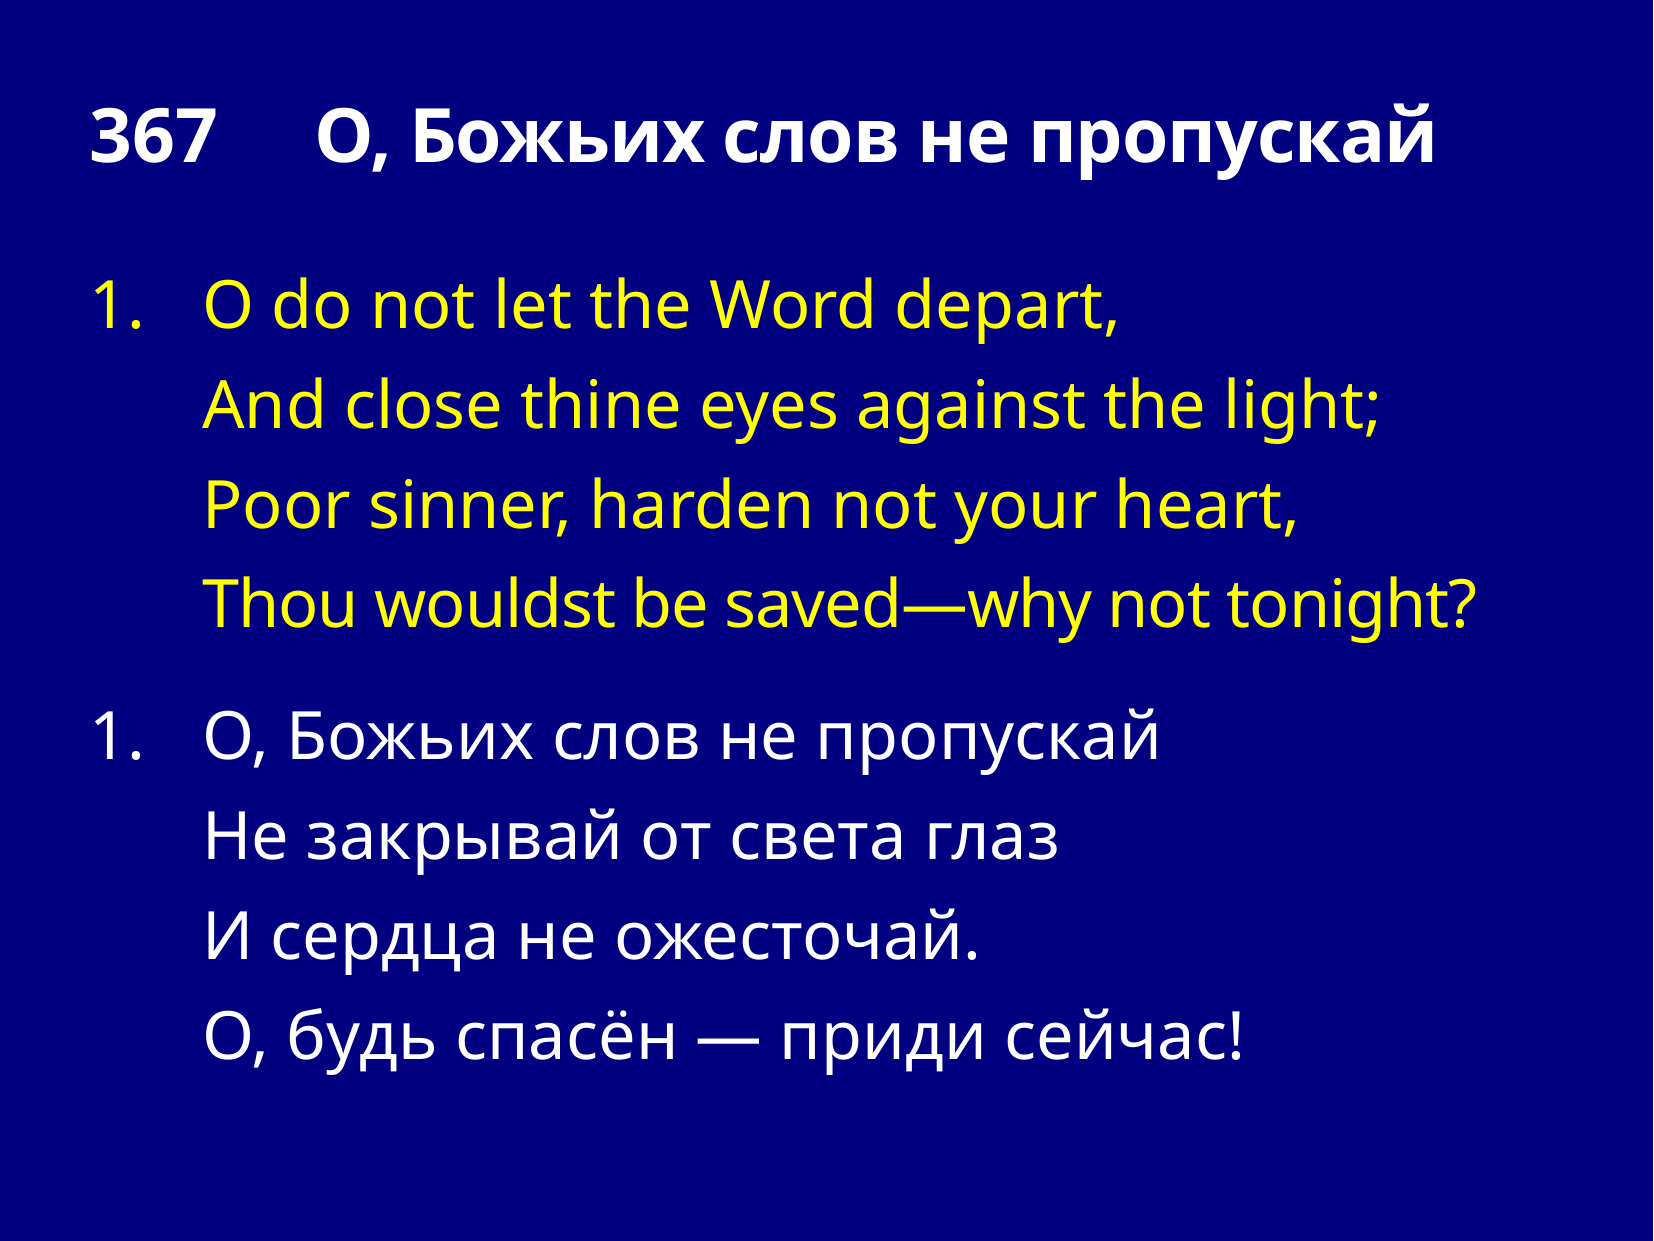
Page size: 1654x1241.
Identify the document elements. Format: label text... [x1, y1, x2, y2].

text_box 367 О, Божьих слов не пропускай [75, 75, 1653, 188]
text_box 1. О, Божьих слов не пропускай Не закрывай от света глаз И сердца не ожесточай. О, будь спасён — приди сейчас! [75, 581, 1576, 1163]
text_box 1. O do not let the Word depart, And close thine eyes against the light; Poor sinner, harden not your heart, Thou wouldst be saved—why not tonight? [75, 188, 1653, 694]
